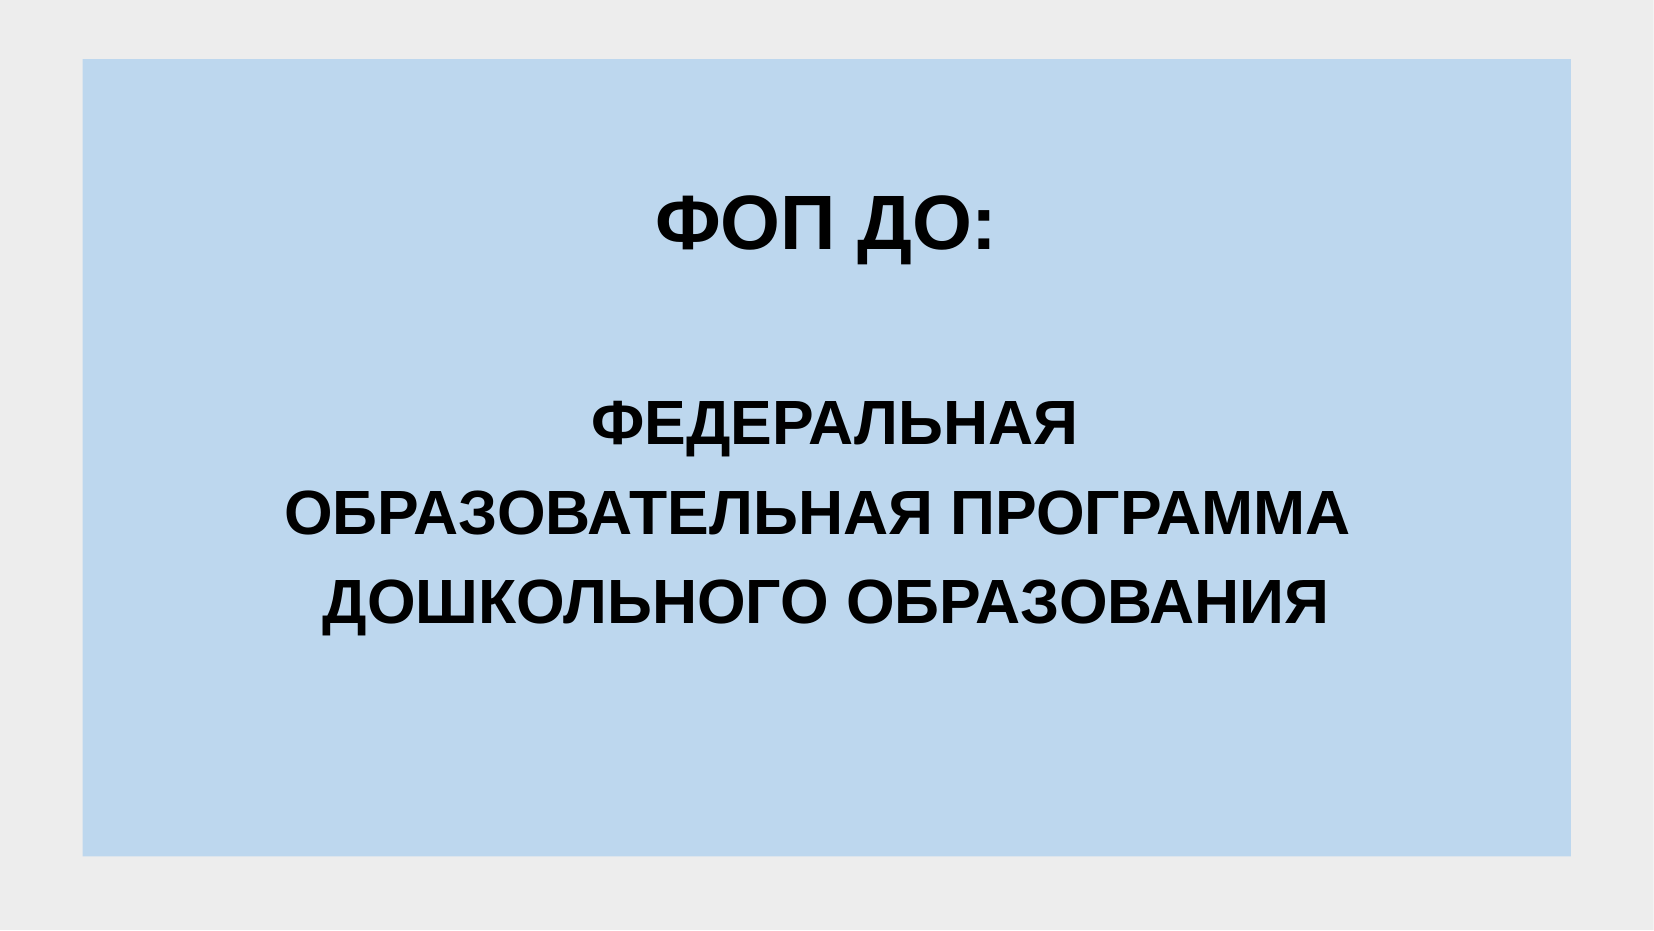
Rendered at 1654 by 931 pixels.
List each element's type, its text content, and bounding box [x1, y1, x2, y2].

subtitle ФОП ДО: ФЕДЕРАЛЬНАЯ ОБРАЗОВАТЕЛЬНАЯ ПРОГРАММА ДОШКОЛЬНОГО ОБРАЗОВАНИЯ [82, 59, 1571, 857]
